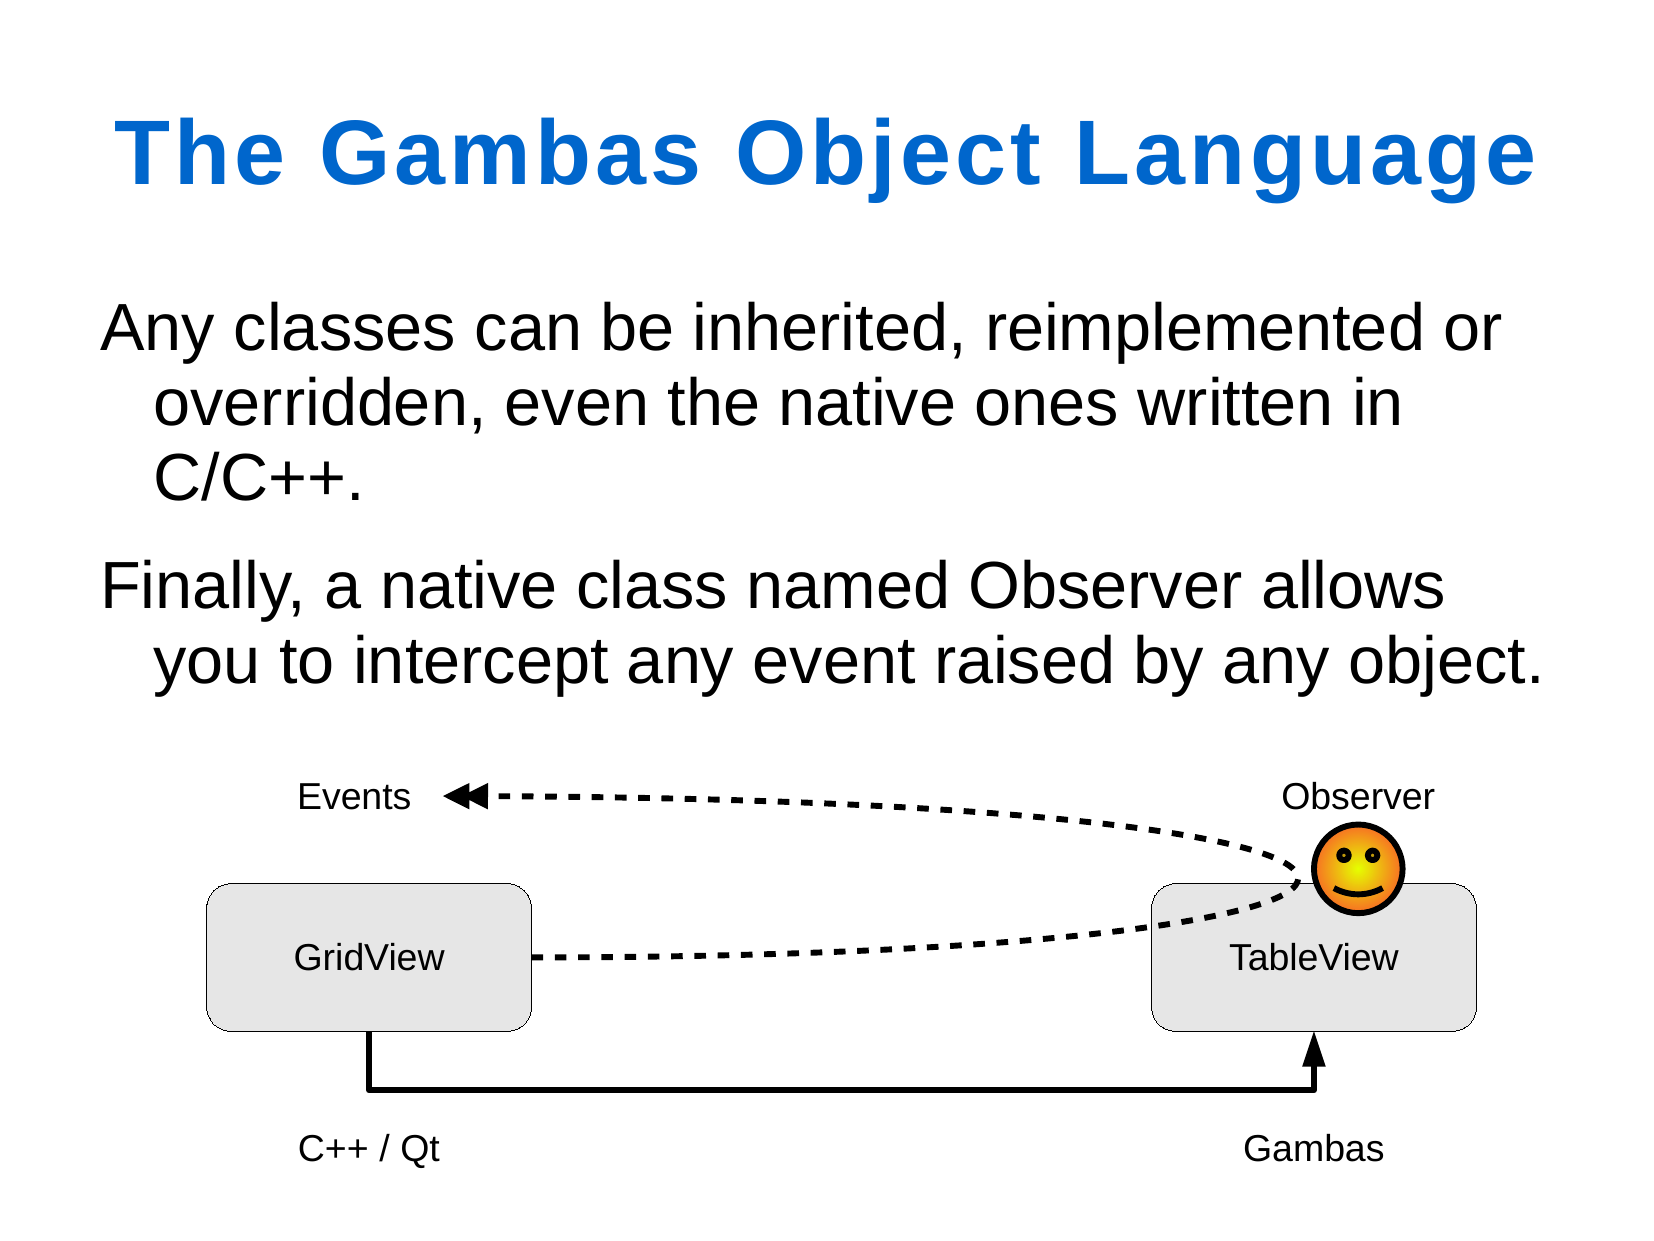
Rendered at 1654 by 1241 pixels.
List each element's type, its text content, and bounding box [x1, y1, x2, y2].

text_box TableView [1151, 883, 1477, 1032]
text_box Events [265, 767, 443, 825]
title The Gambas Object Language [82, 49, 1571, 257]
list Any classes can be inherited, reimplemented or overridden, even the native ones written in C/C++. Finally, a native class named Observer allows you to intercept any event raised by any object. [82, 290, 1571, 1094]
text_box C++ / Qt [206, 1119, 532, 1177]
text_box [1313, 824, 1403, 914]
text_box Observer [1240, 767, 1477, 825]
text_box GridView [206, 883, 532, 1032]
text_box Gambas [1151, 1119, 1477, 1177]
